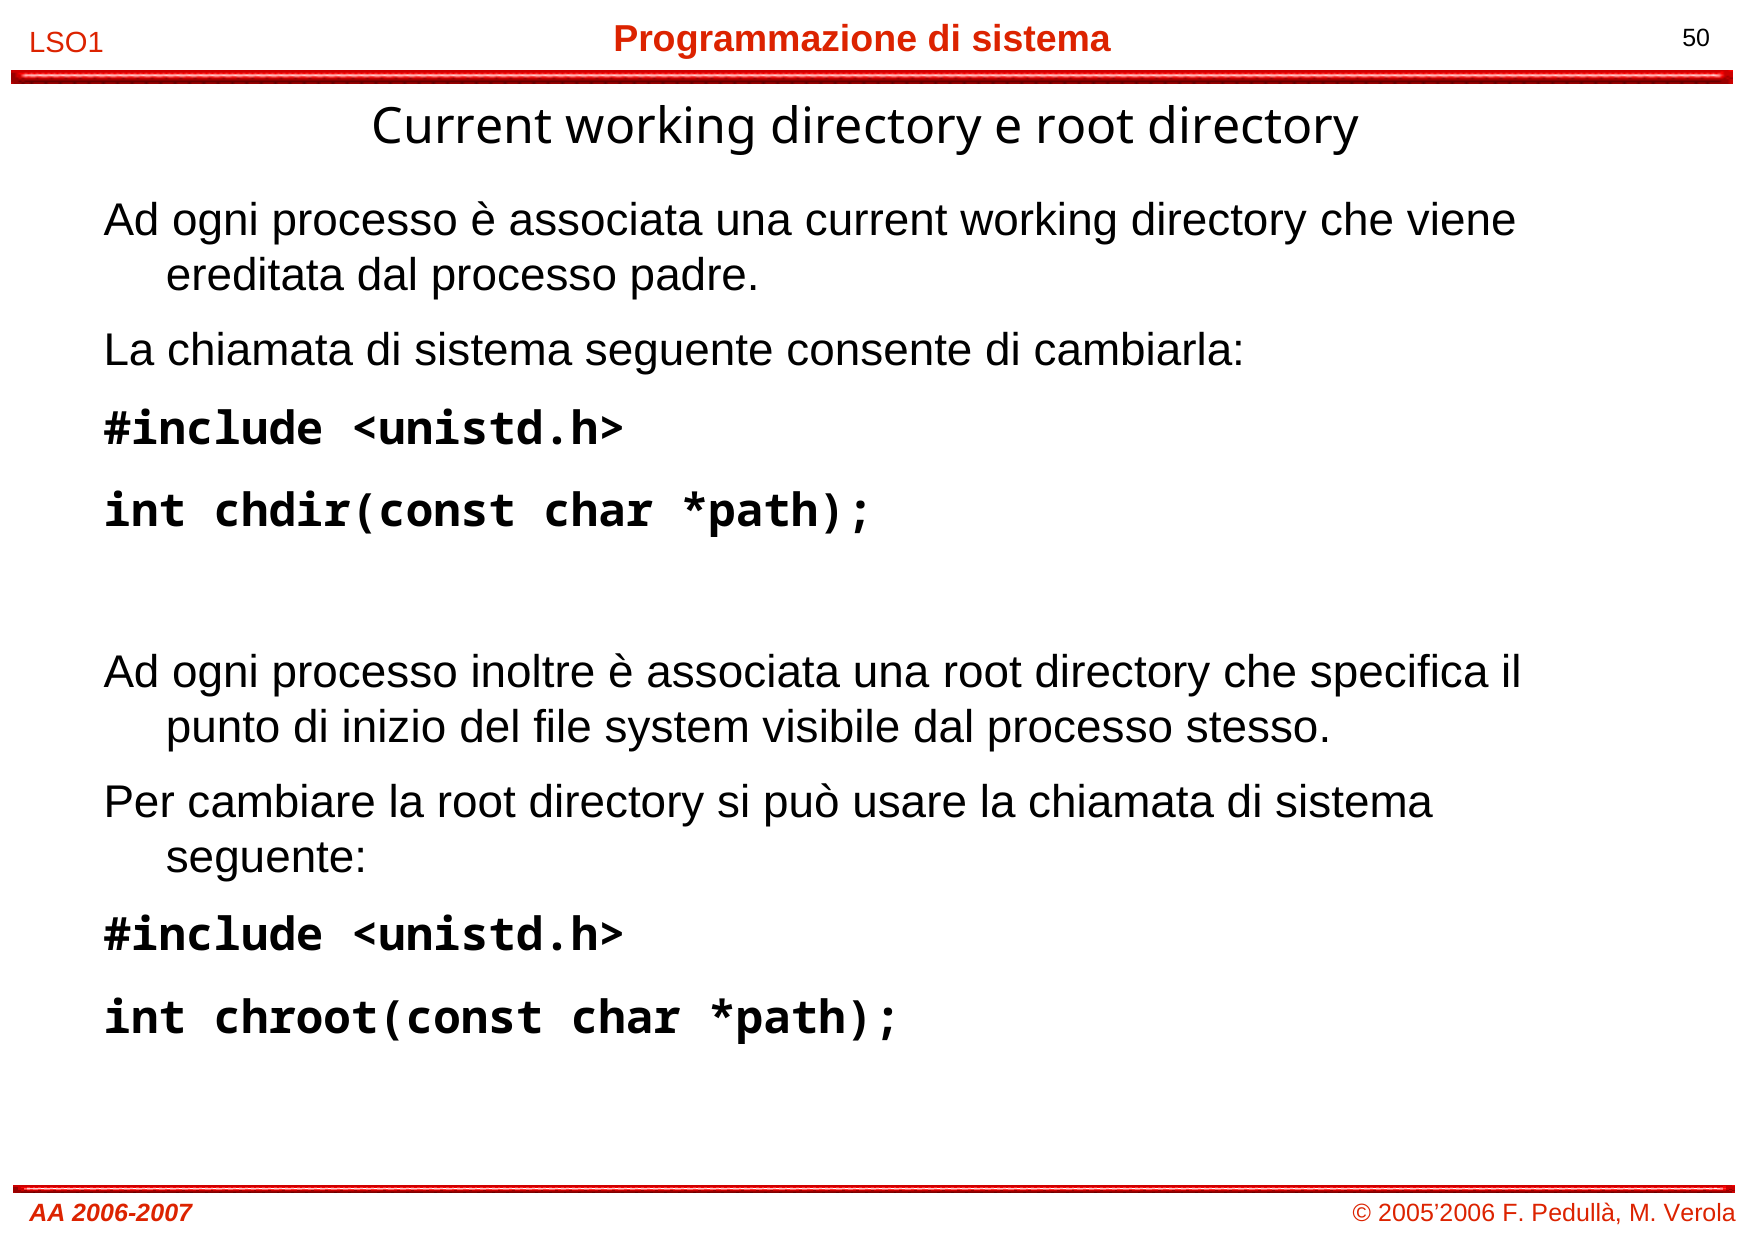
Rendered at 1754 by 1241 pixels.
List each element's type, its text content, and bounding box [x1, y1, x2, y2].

list Ad ogni processo è associata una current working directory che viene ereditata dal processo padre. La chiamata di sistema seguente consente di cambiarla: #include <unistd.h> int chdir(const char *path); Ad ogni processo inoltre è associata una root directory che specifica il punto di inizio del file system visibile dal processo stesso. Per cambiare la root directory si può usare la chiamata di sistema seguente: #include <unistd.h> int chroot(const char *path); [88, 183, 1603, 1016]
picture [13, 1185, 1735, 1193]
title Current working directory e root directory [277, 78, 1454, 174]
picture [11, 70, 1733, 84]
